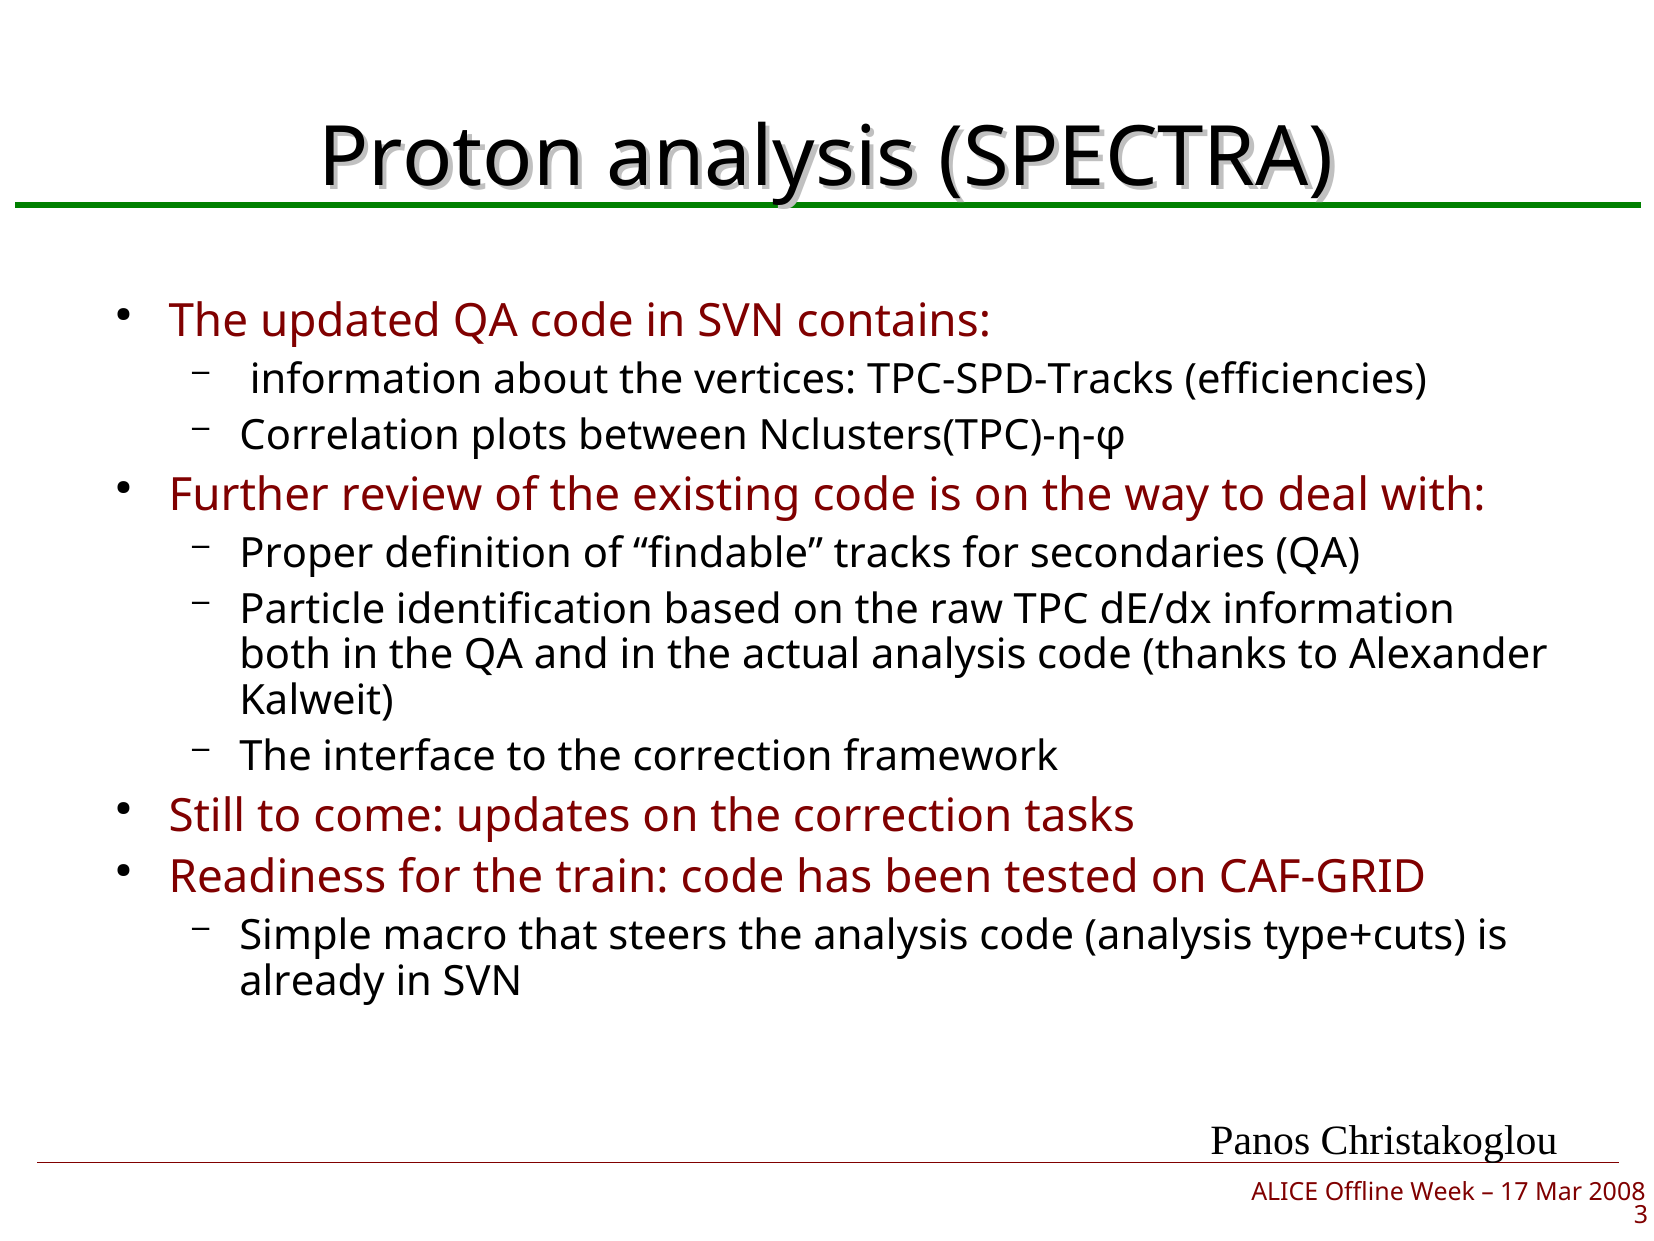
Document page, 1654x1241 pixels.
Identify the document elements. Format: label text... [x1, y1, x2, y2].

text_box Panos Christakoglou [1210, 1117, 1559, 1164]
title Proton analysis (SPECTRA) [82, 49, 1571, 257]
list The updated QA code in SVN contains: information about the vertices: TPC-SPD-Tracks (efficiencies) Correlation plots between Nclusters(TPC)-η-φ Further review of the existing code is on the way to deal with: Proper definition of “findable” tracks for secondaries (QA) Particle identification based on the raw TPC dE/dx information both in the QA and in the actual analysis code (thanks to Alexander Kalweit) The interface to the correction framework Still to come: updates on the correction tasks Readiness for the train: code has been tested on CAF-GRID Simple macro that steers the analysis code (analysis type+cuts) is already in SVN [82, 289, 1571, 1109]
